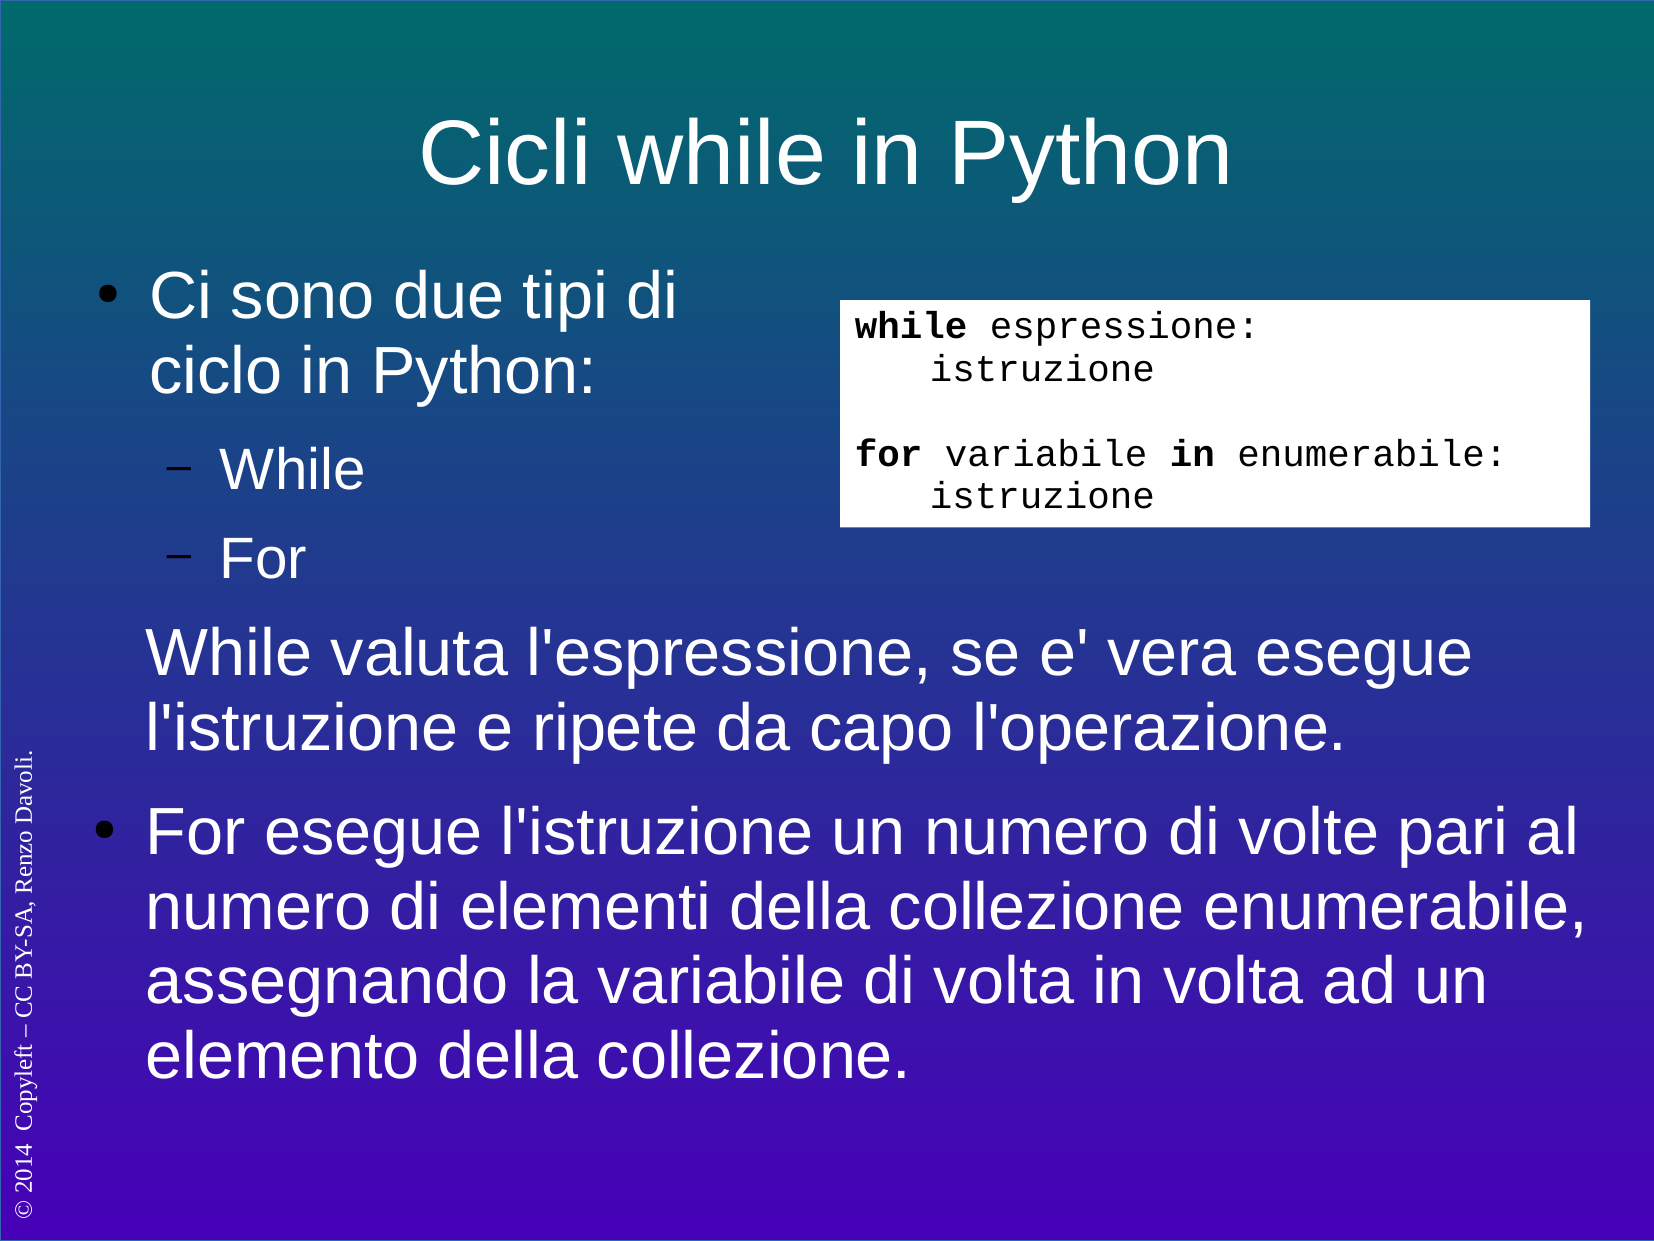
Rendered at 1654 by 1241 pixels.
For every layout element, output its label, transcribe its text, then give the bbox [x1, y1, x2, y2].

list While valuta l'espressione, se e' vera esegue l'istruzione e ripete da capo l'operazione. For esegue l'istruzione un numero di volte pari al numero di elementi della collezione enumerabile, assegnando la variabile di volta in volta ad un elemento della collezione. [75, 615, 1591, 1171]
title Cicli while in Python [82, 49, 1571, 257]
list Ci sono due tipi di ciclo in Python: While For [78, 258, 796, 615]
text_box while espressione: istruzione for variabile in enumerabile: istruzione [840, 300, 1591, 528]
